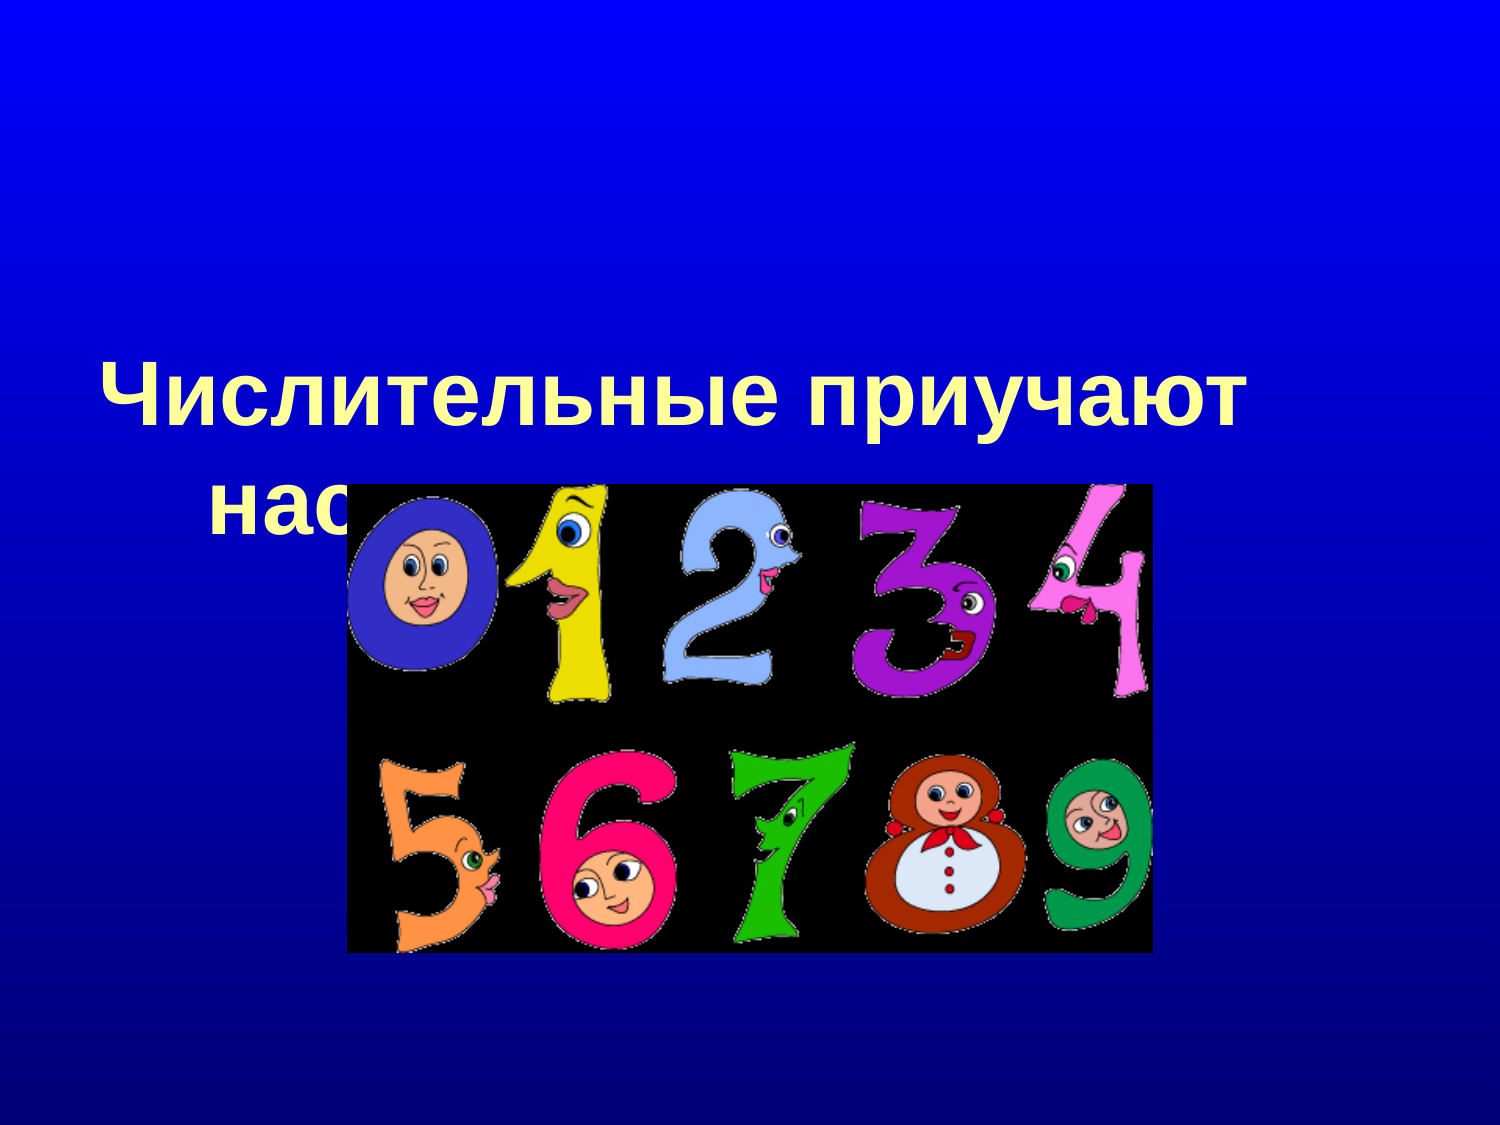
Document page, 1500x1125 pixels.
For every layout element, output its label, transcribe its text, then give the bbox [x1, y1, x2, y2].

title Числительные приучают нас к порядку, ведут строгий счет. [0, 0, 1351, 1125]
picture [347, 484, 1153, 954]
